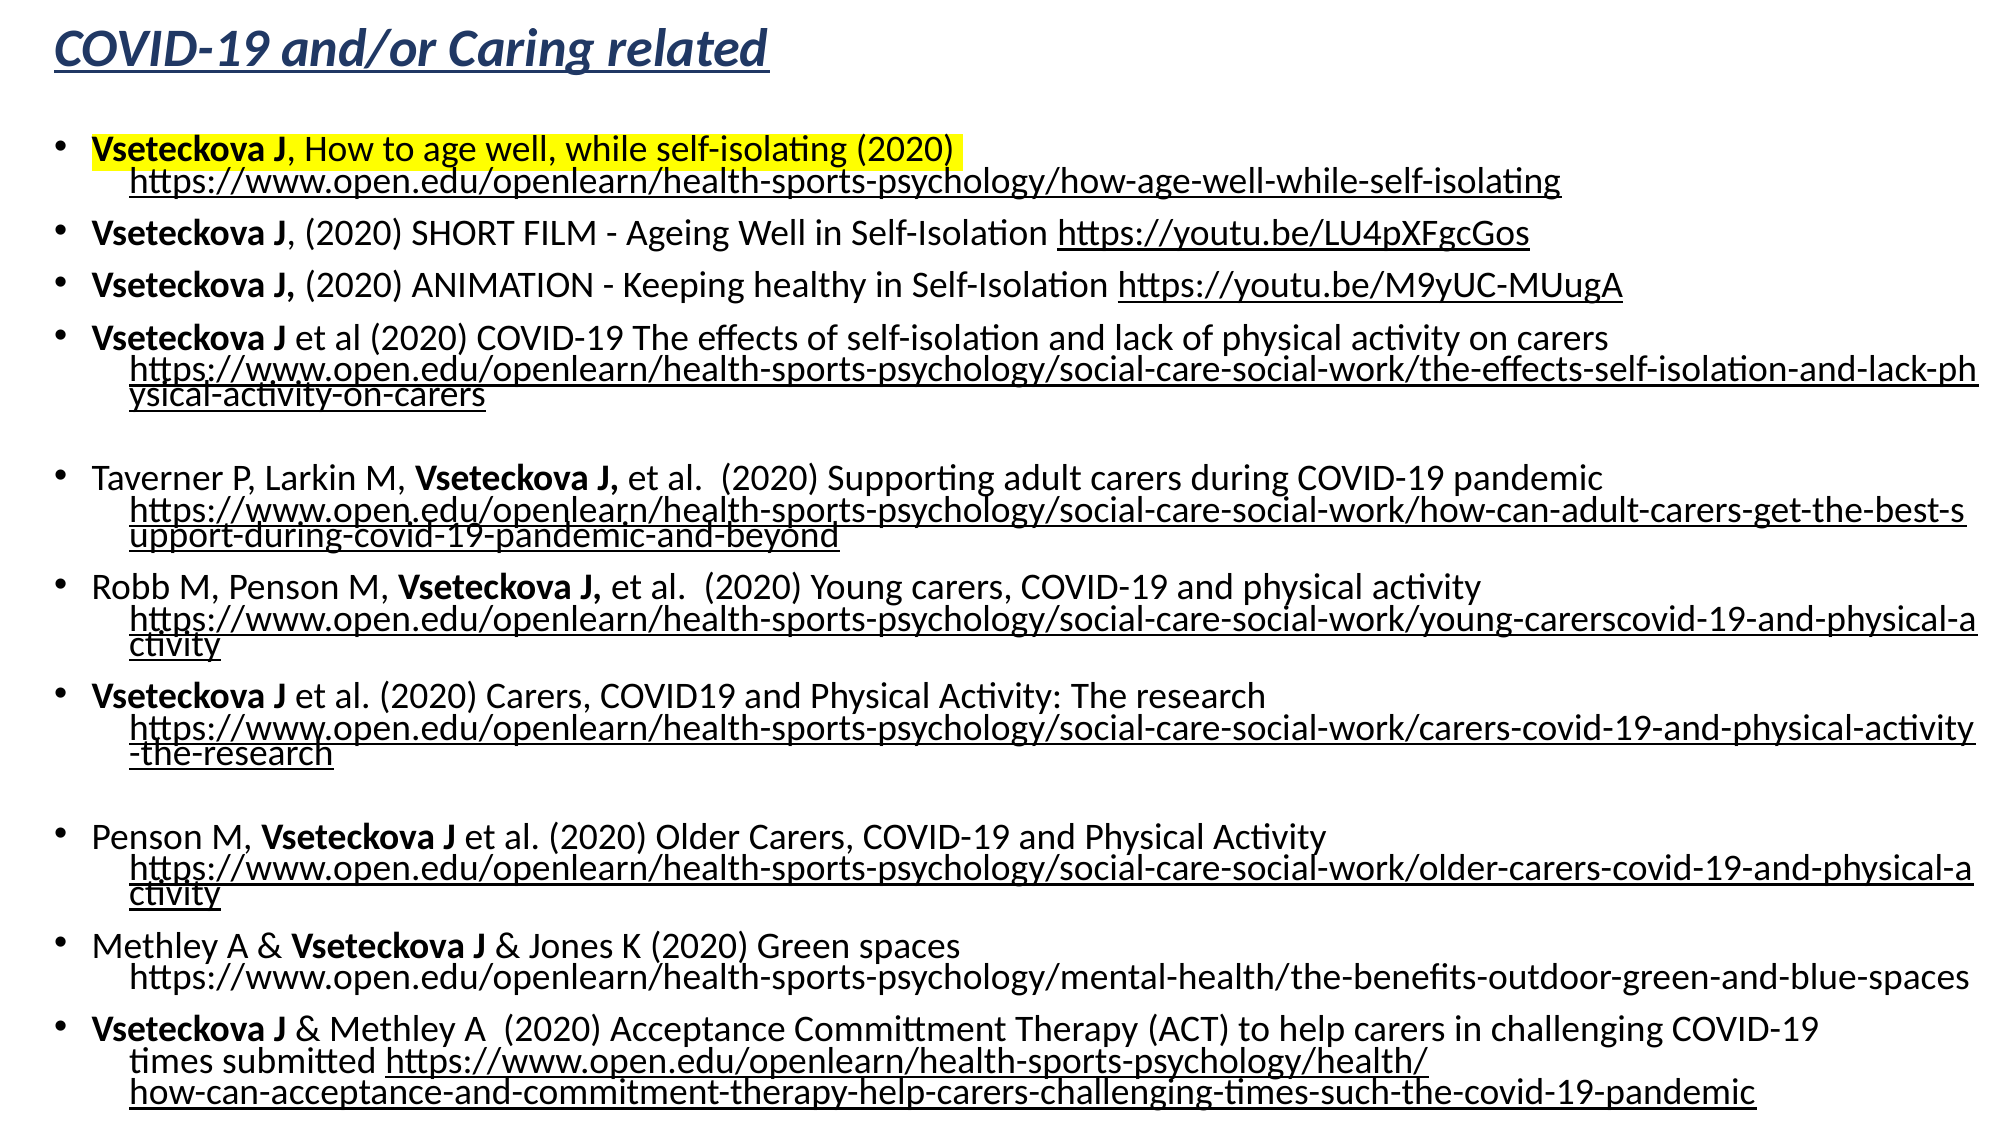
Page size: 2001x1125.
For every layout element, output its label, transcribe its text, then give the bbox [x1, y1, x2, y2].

list COVID-19 and/or Caring related Vseteckova J, How to age well, while self-isolating (2020) https://www.open.edu/openlearn/health-sports-psychology/how-age-well-while-self-isolating Vseteckova J, (2020) SHORT FILM - Ageing Well in Self-Isolation https://youtu.be/LU4pXFgcGos Vseteckova J, (2020) ANIMATION - Keeping healthy in Self-Isolation https://youtu.be/M9yUC-MUugA Vseteckova J et al (2020) COVID-19 The effects of self-isolation and lack of physical activity on carers https://www.open.edu/openlearn/health-sports-psychology/social-care-social-work/the-effects-self-isolation-and-lack-physical-activity-on-carers Taverner P, Larkin M, Vseteckova J, et al. (2020) Supporting adult carers during COVID-19 pandemic https://www.open.edu/openlearn/health-sports-psychology/social-care-social-work/how-can-adult-carers-get-the-best-support-during-covid-19-pandemic-and-beyond Robb M, Penson M, Vseteckova J, et al. (2020) Young carers, COVID-19 and physical activity https://www.open.edu/openlearn/health-sports-psychology/social-care-social-work/young-carerscovid-19-and-physical-activity Vseteckova J et al. (2020) Carers, COVID19 and Physical Activity: The researchhttps://www.open.edu/openlearn/health-sports-psychology/social-care-social-work/carers-covid-19-and-physical-activity-the-research Penson M, Vseteckova J et al. (2020) Older Carers, COVID-19 and Physical Activity https://www.open.edu/openlearn/health-sports-psychology/social-care-social-work/older-carers-covid-19-and-physical-activity Methley A & Vseteckova J & Jones K (2020) Green spaces https://www.open.edu/openlearn/health-sports-psychology/mental-health/the-benefits-outdoor-green-and-blue-spaces Vseteckova J & Methley A (2020) Acceptance Committment Therapy (ACT) to help carers in challenging COVID-19 times submitted https://www.open.edu/openlearn/health-sports-psychology/health/how-can-acceptance-and-commitment-therapy-help-carers-challenging-times-such-the-covid-19-pandemic [39, 32, 2000, 1125]
